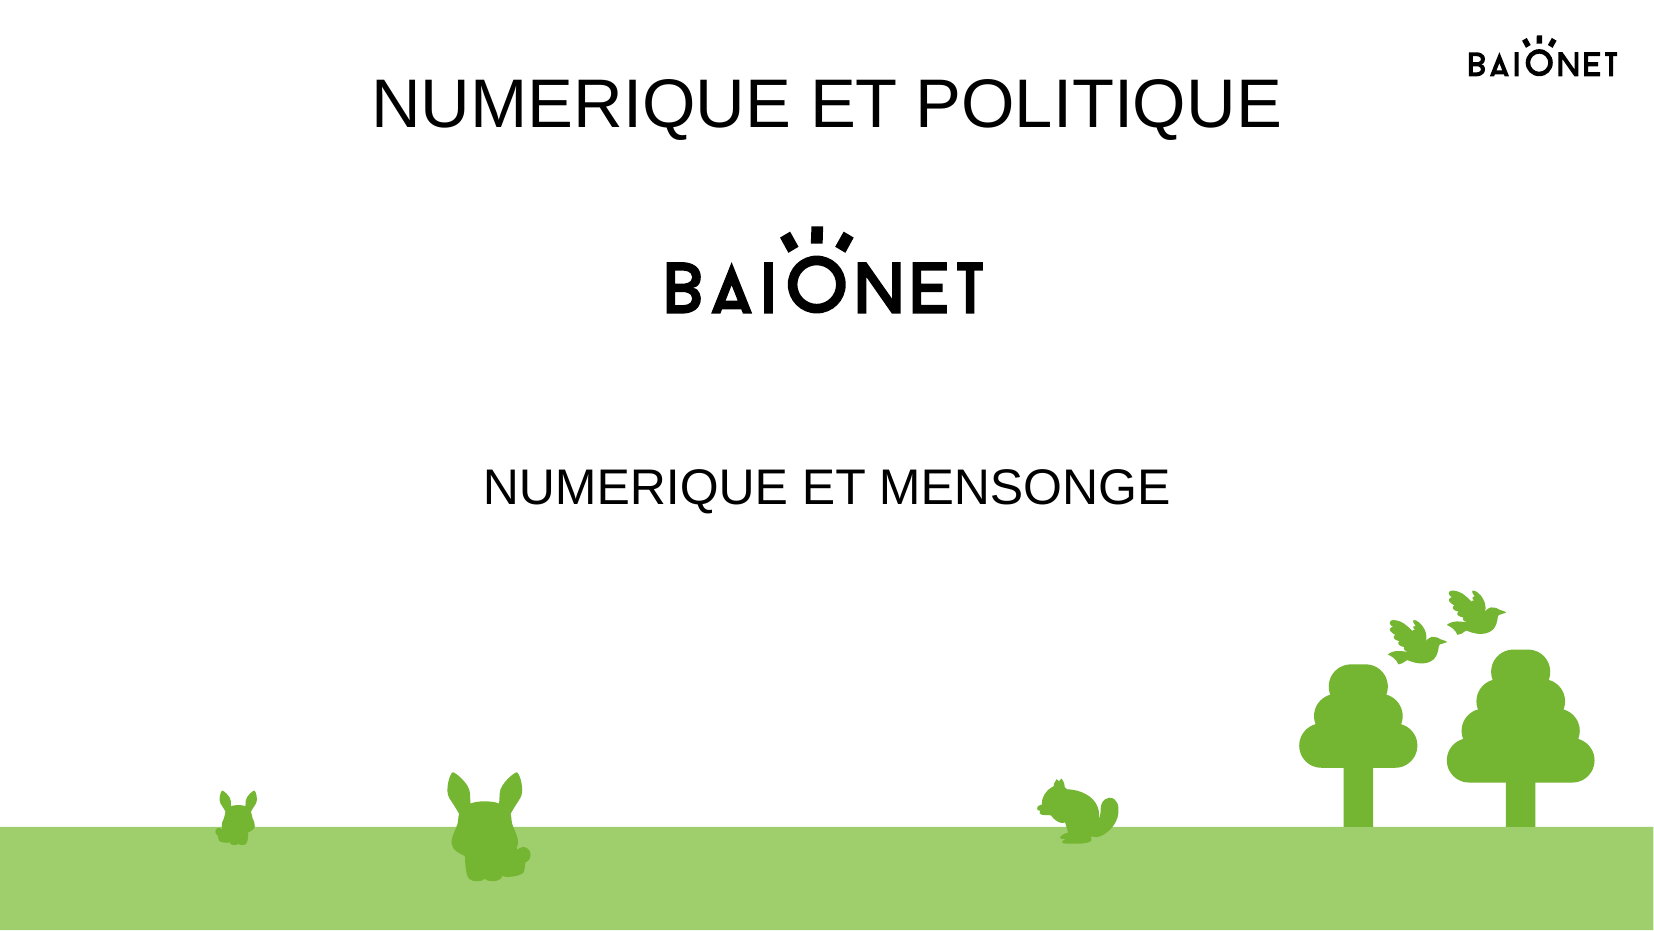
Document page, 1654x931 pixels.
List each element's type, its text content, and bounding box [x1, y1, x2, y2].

picture [1460, 29, 1625, 82]
title NUMERIQUE ET POLITIQUE [88, 29, 1565, 178]
subtitle NUMERIQUE ET MENSONGE [88, 206, 1565, 768]
picture [649, 213, 998, 325]
